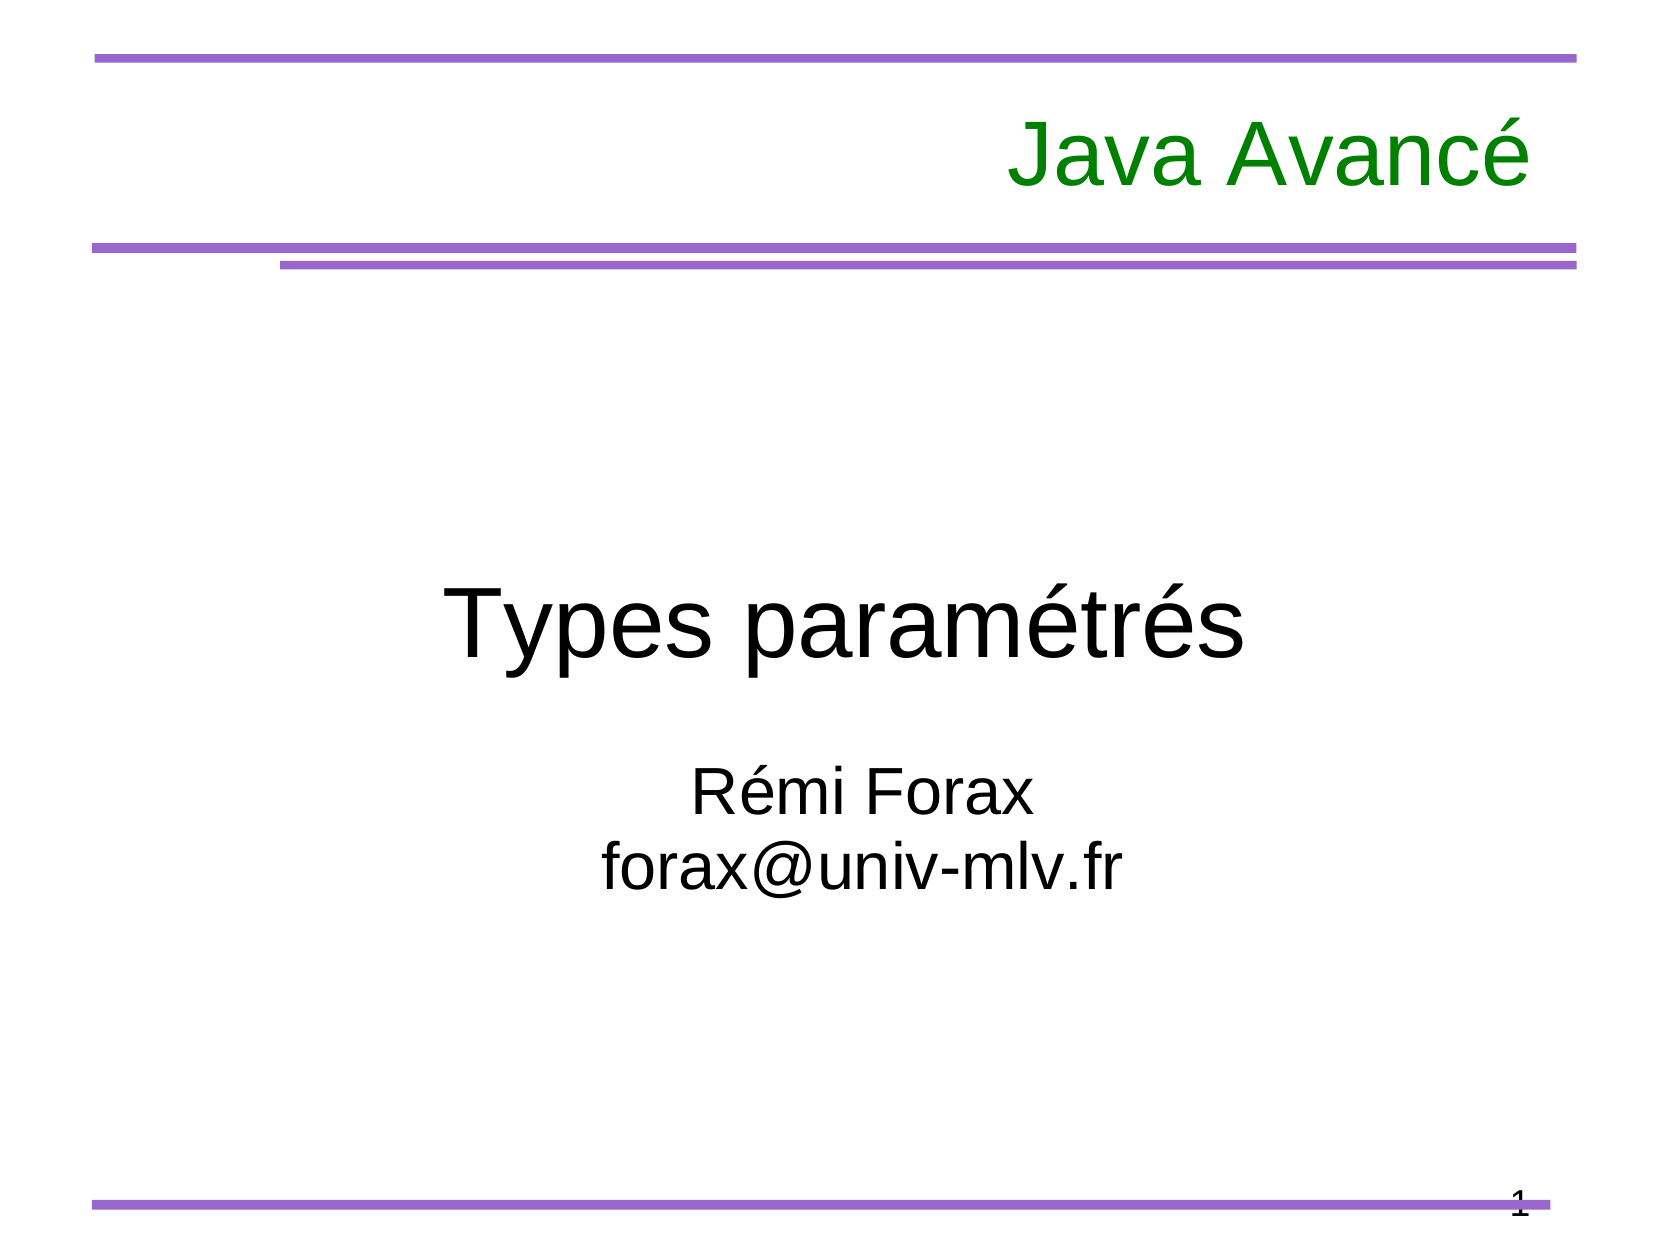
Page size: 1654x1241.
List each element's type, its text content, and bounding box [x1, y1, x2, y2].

title Java Avancé [121, 49, 1534, 257]
subtitle Types paramétrés Rémi Forax forax@univ-mlv.fr [121, 344, 1534, 1127]
